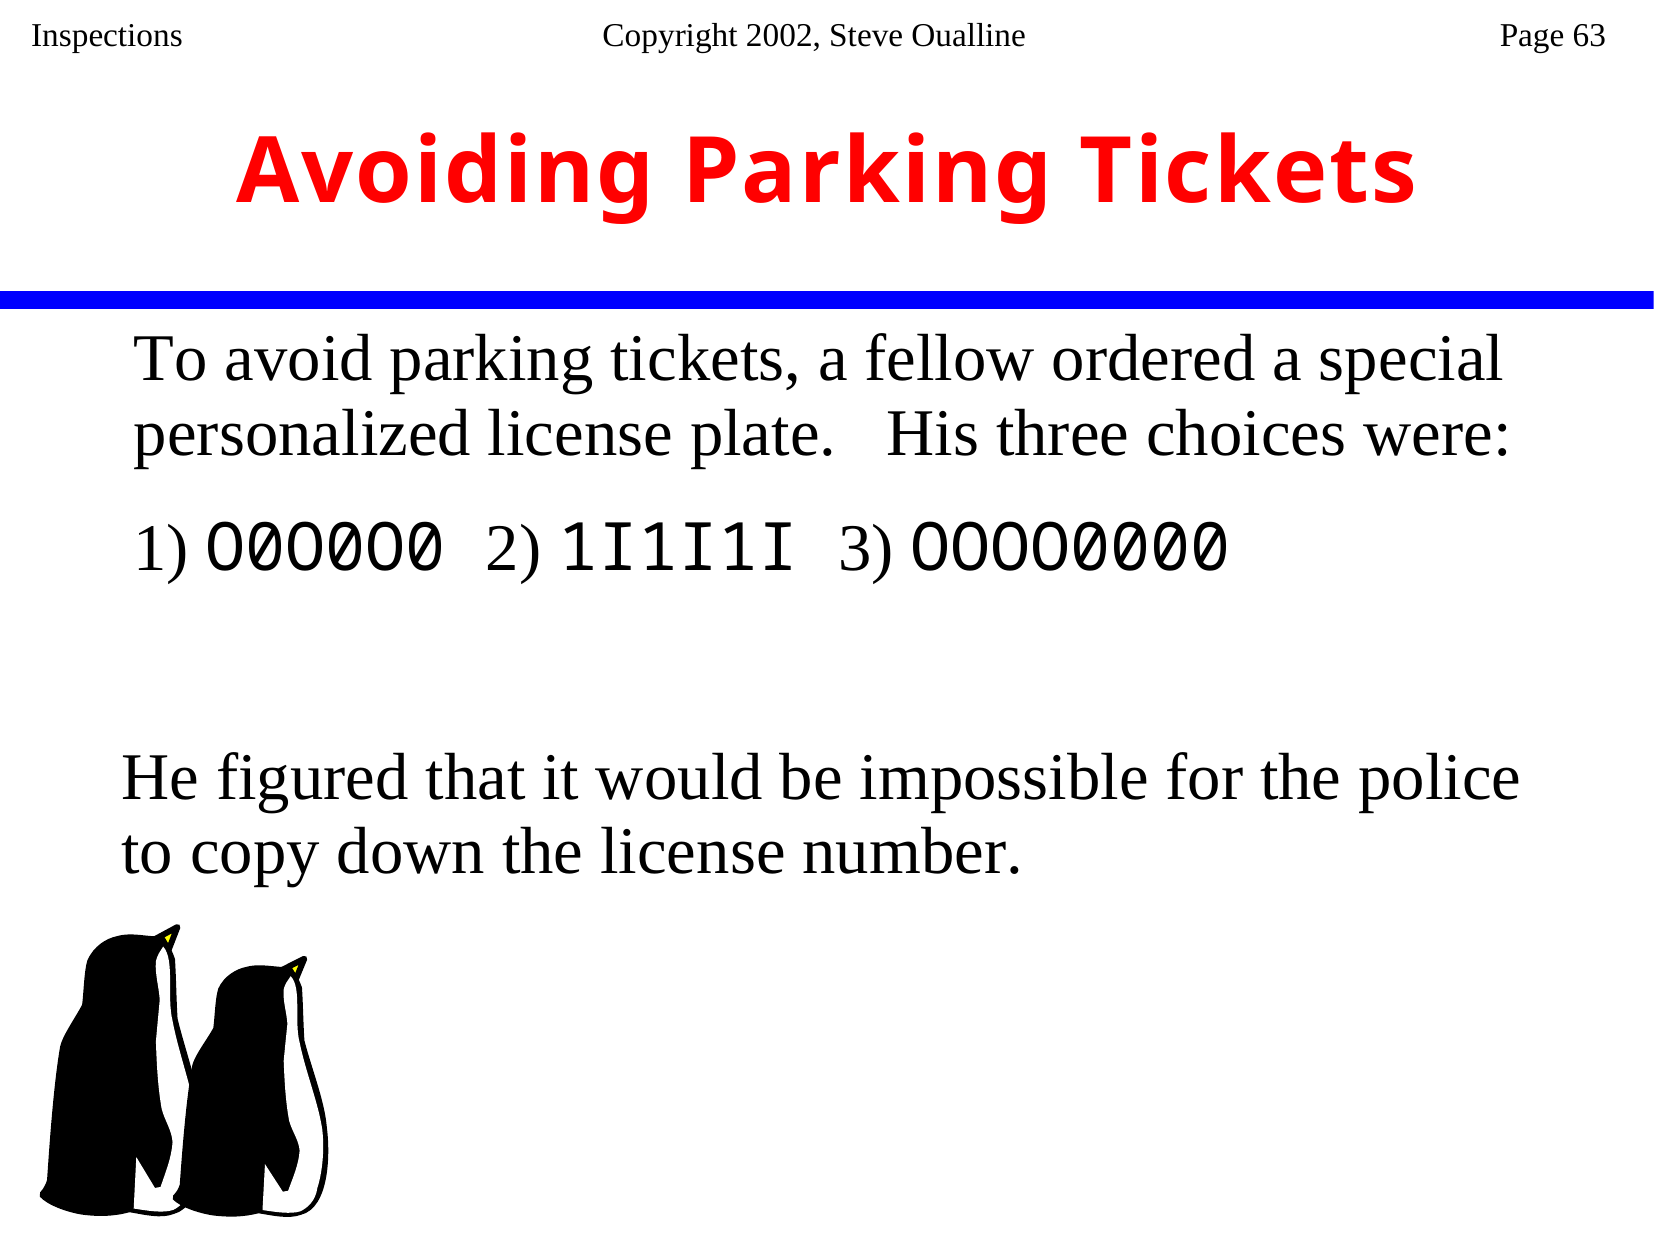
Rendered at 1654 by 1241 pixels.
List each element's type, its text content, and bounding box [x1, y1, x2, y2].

list To avoid parking tickets, a fellow ordered a special personalized license plate. His three choices were: 1) O0O0O0 2) 1I1I1I 3) OOOO0000 He figured that it would be impossible for the police to copy down the license number. [121, 321, 1534, 919]
title Avoiding Parking Tickets [121, 66, 1534, 269]
